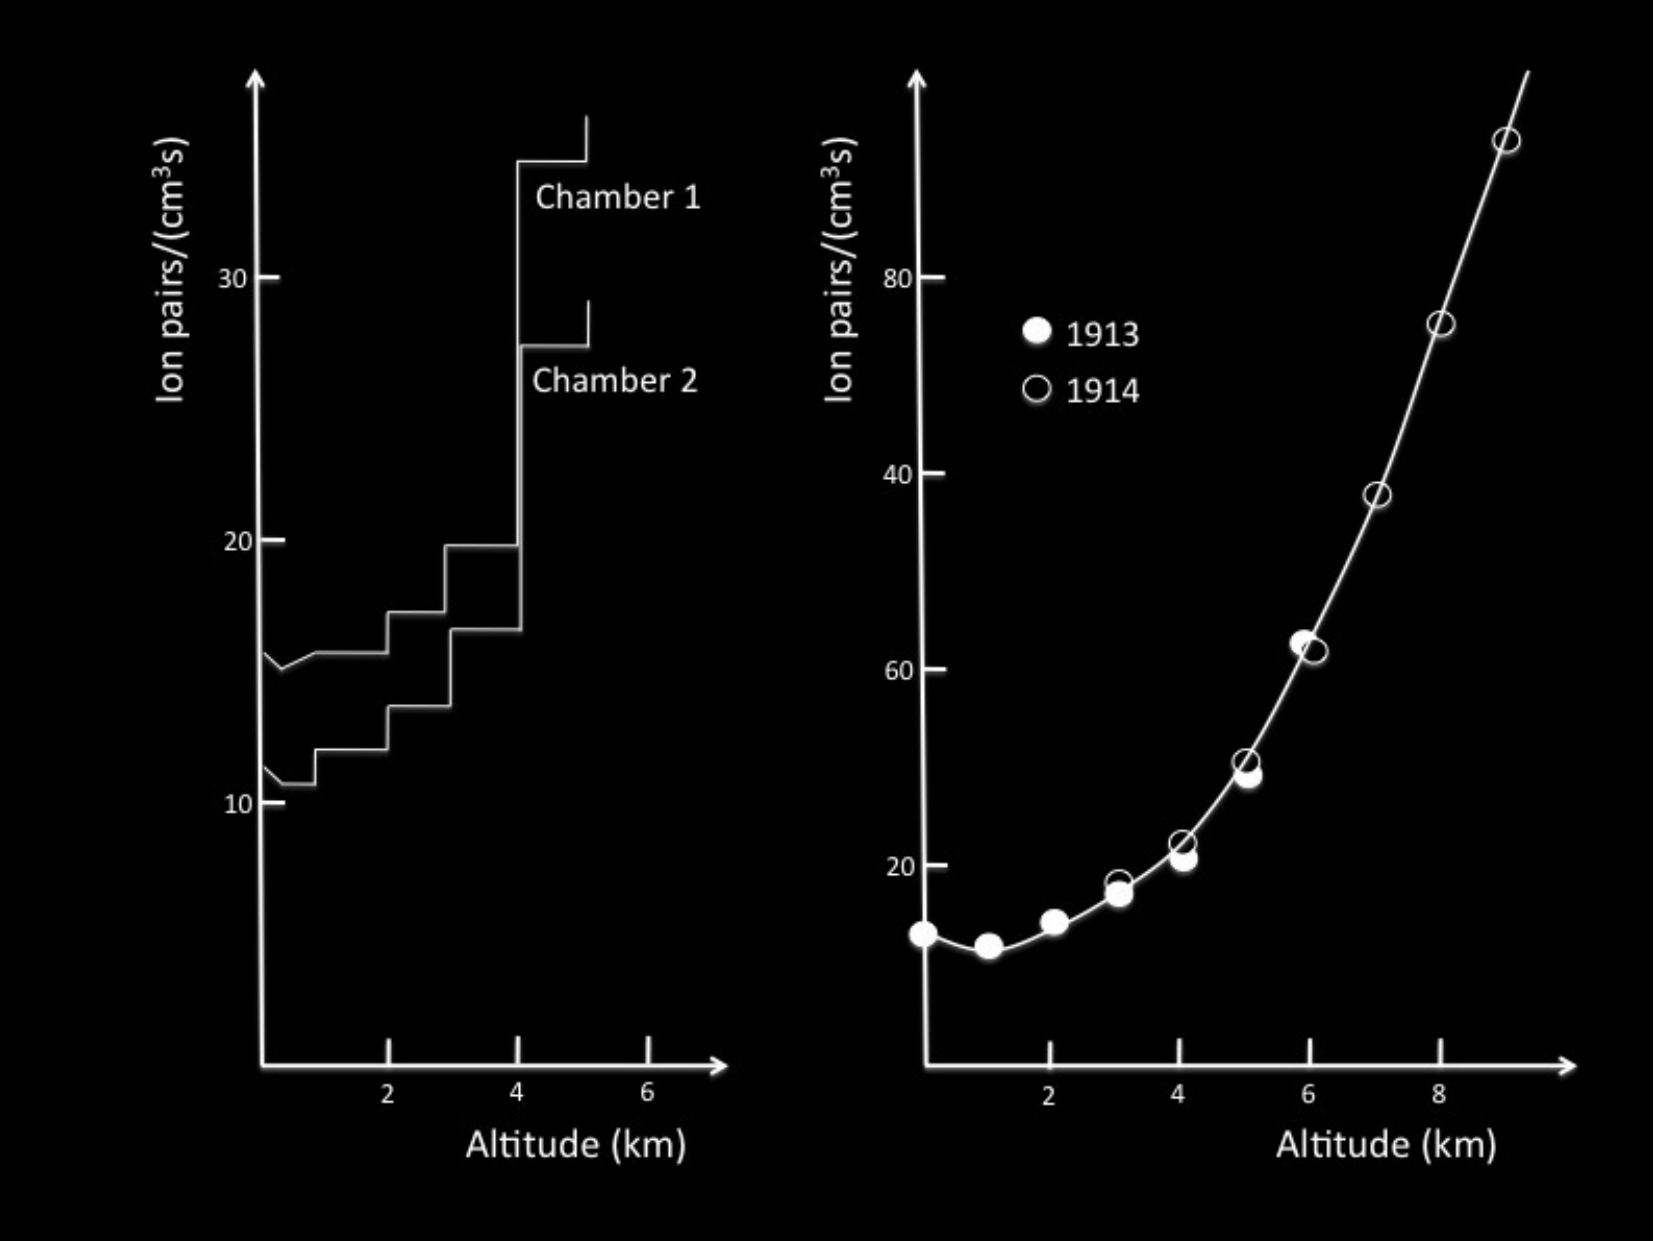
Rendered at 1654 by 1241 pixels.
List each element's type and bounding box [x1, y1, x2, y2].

picture [94, 65, 1594, 1191]
